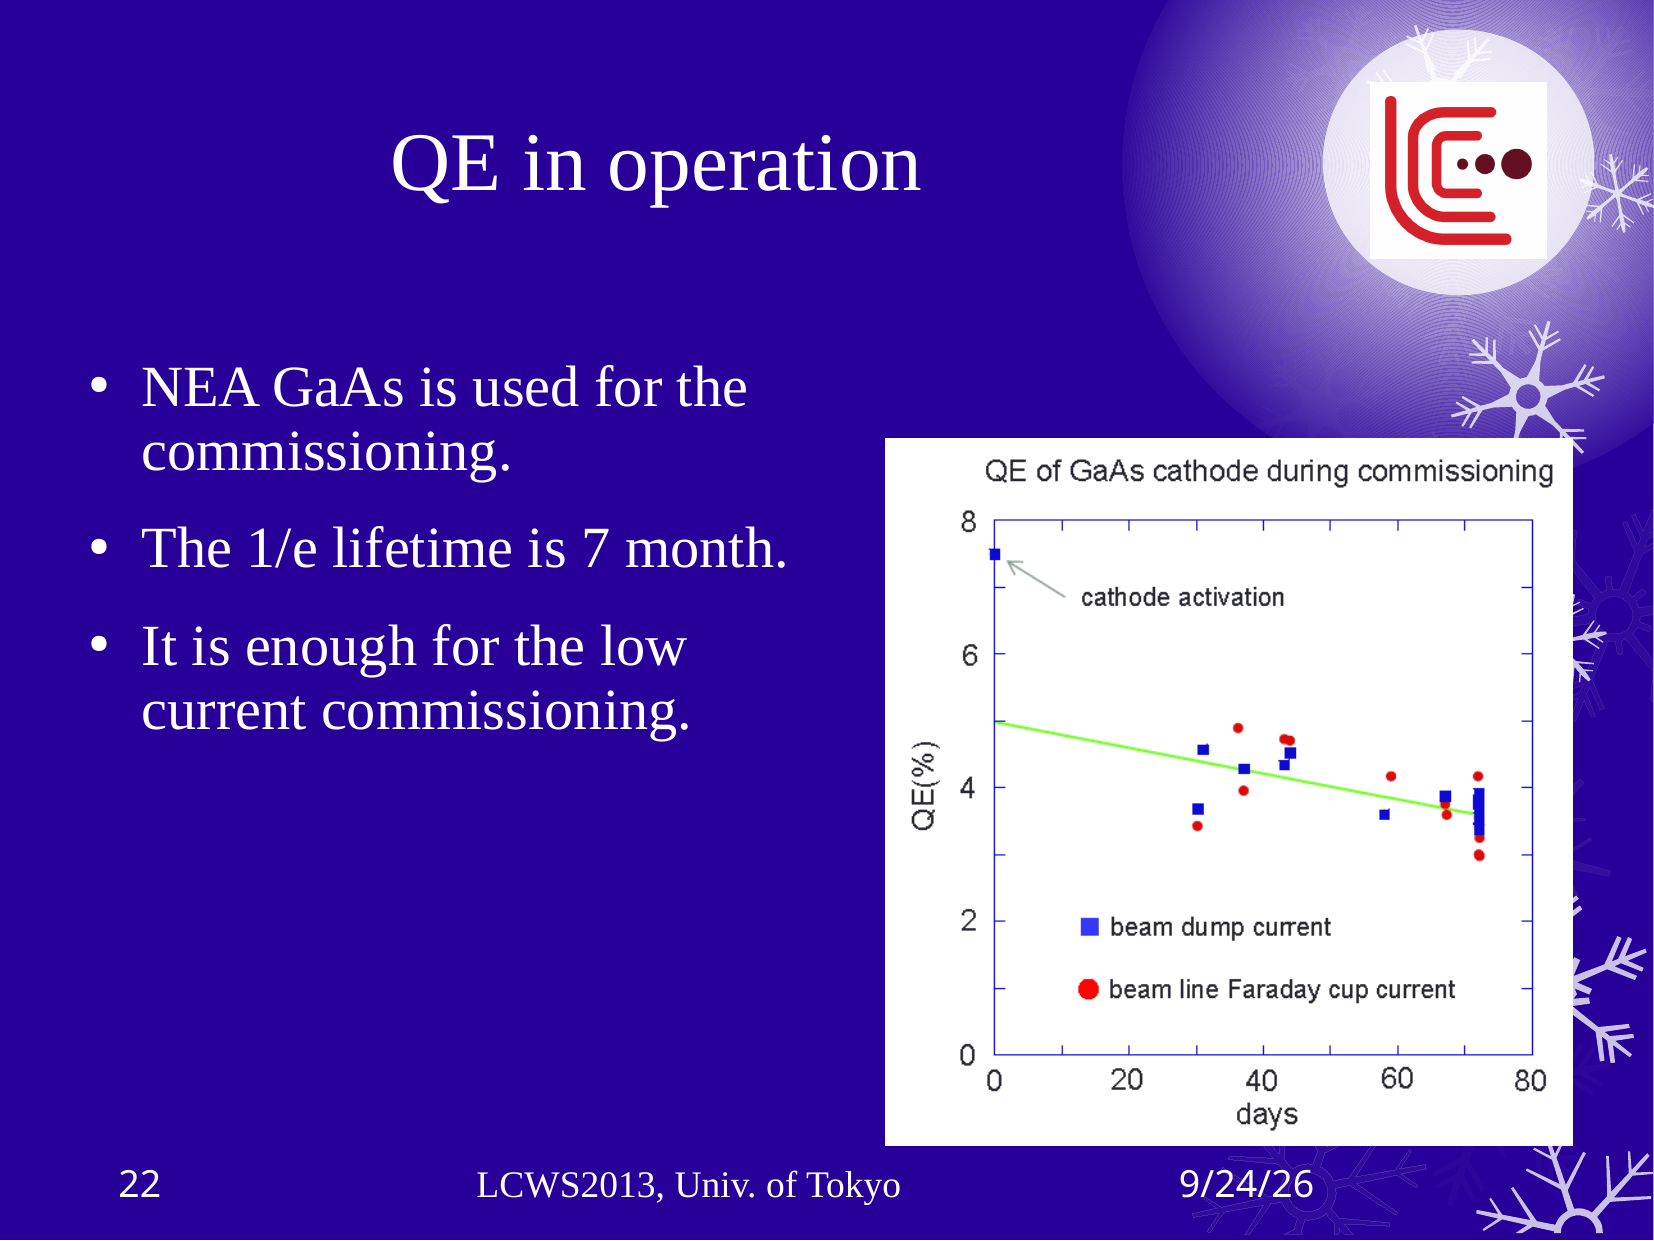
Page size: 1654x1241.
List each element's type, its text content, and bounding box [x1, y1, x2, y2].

list NEA GaAs is used for the commissioning. The 1/e lifetime is 7 month. It is enough for the low current commissioning. [70, 354, 863, 1134]
picture [1370, 82, 1547, 259]
picture [885, 438, 1573, 1146]
title QE in operation [23, 29, 1311, 296]
